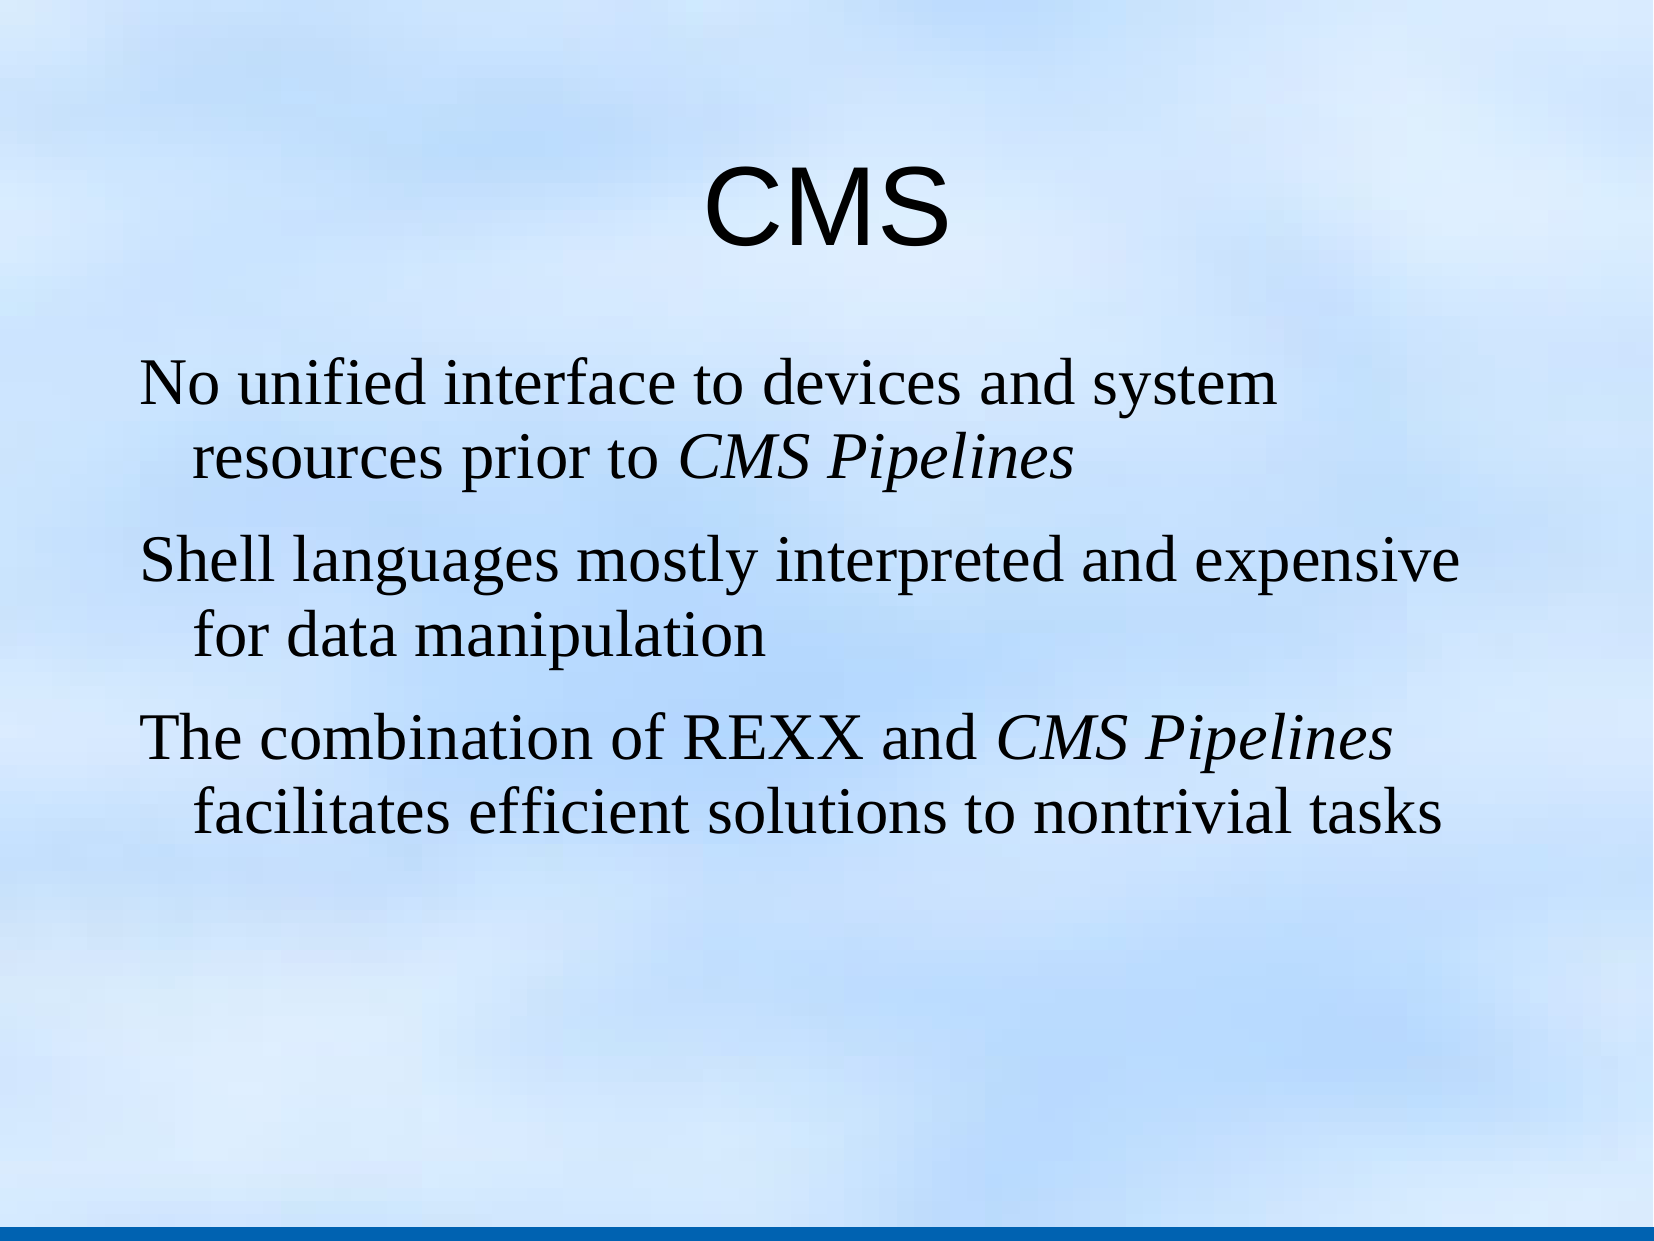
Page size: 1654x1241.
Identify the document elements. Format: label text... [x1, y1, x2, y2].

picture [0, 0, 1654, 1227]
list No unified interface to devices and system resources prior to CMS Pipelines Shell languages mostly interpreted and expensive for data manipulation The combination of REXX and CMS Pipelines facilitates efficient solutions to nontrivial tasks [121, 344, 1533, 1127]
title CMS [121, 102, 1533, 311]
